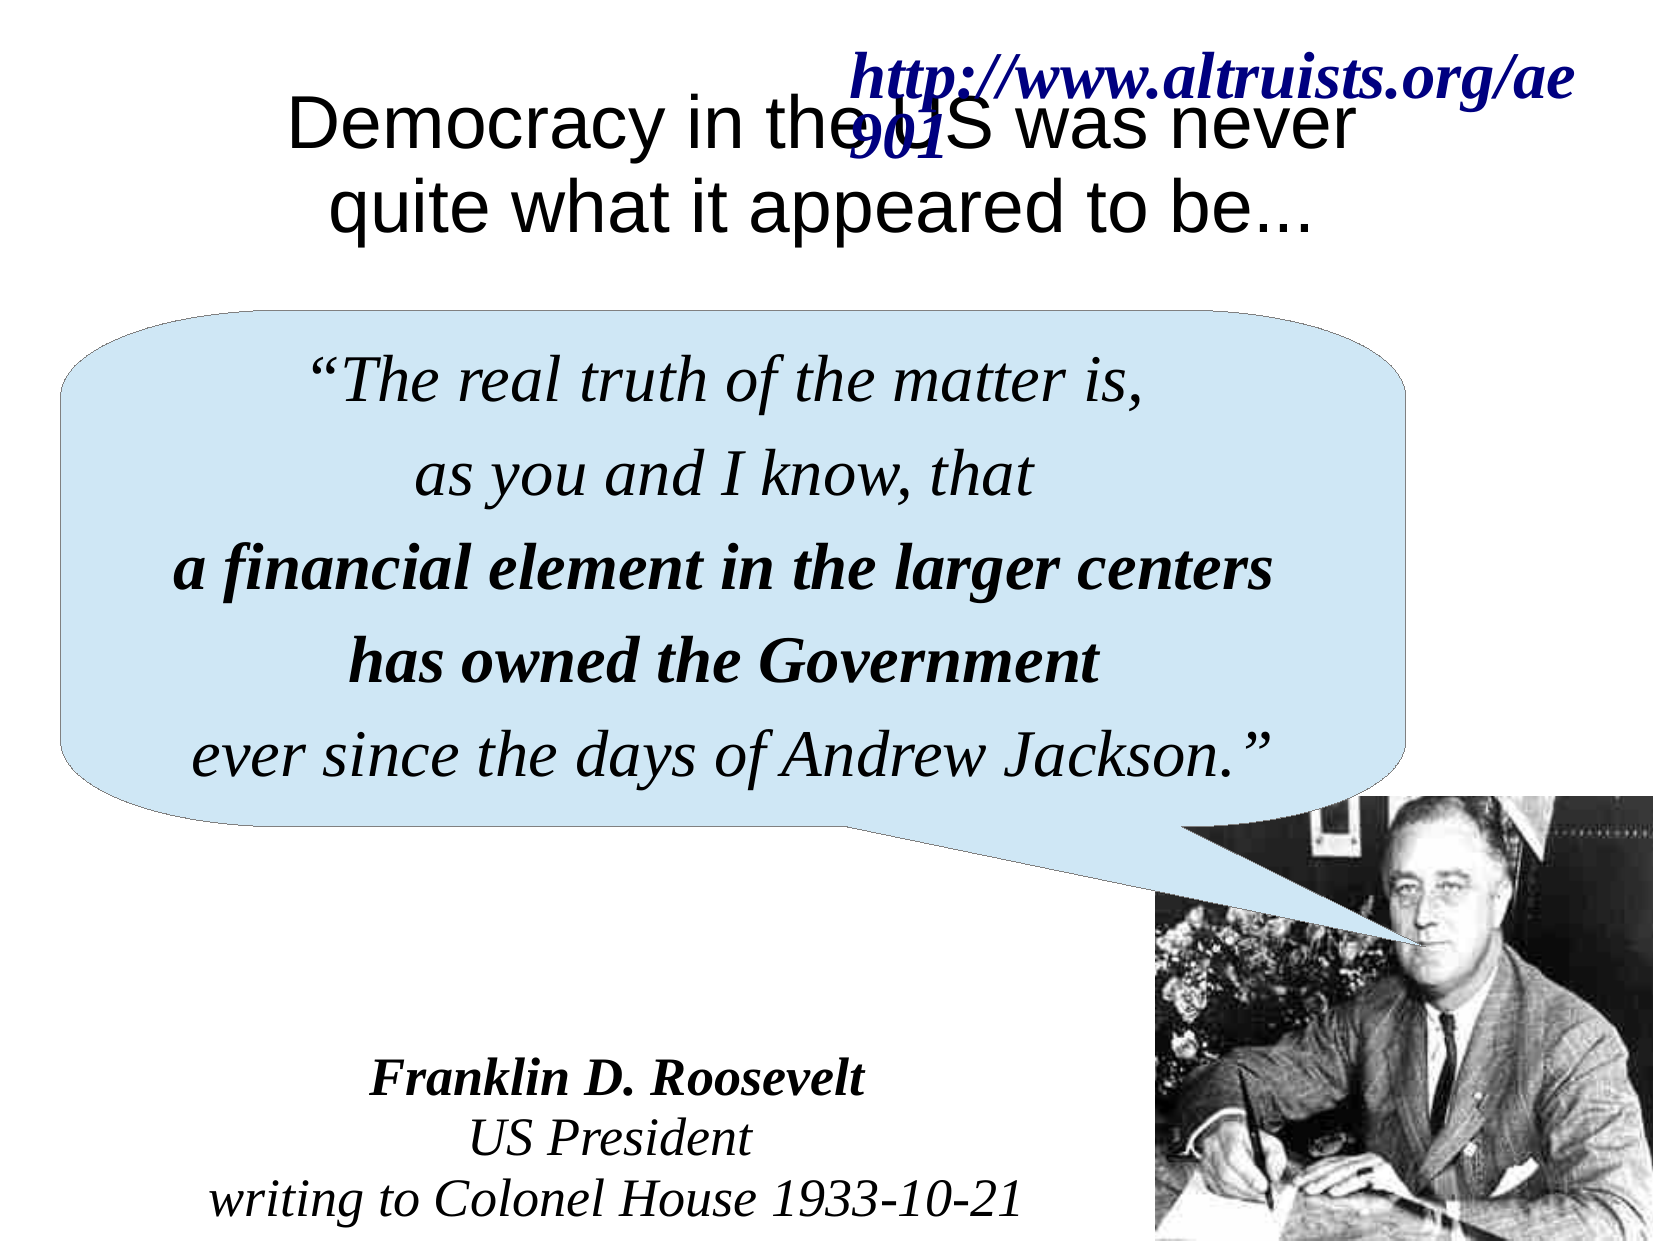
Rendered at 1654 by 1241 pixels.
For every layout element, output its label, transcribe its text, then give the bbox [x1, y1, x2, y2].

text_box http://www.altruists.org/ae901 [834, 32, 1626, 89]
text_box Franklin D. Roosevelt US President writing to Colonel House 1933-10-21 [15, 1039, 1155, 1170]
picture [1155, 796, 1653, 1241]
text_box “The real truth of the matter is, as you and I know, that a financial element in the larger centers has owned the Government ever since the days of Andrew Jackson.” [60, 310, 1426, 947]
title Democracy in the US was never quite what it appeared to be... [17, 61, 1648, 269]
